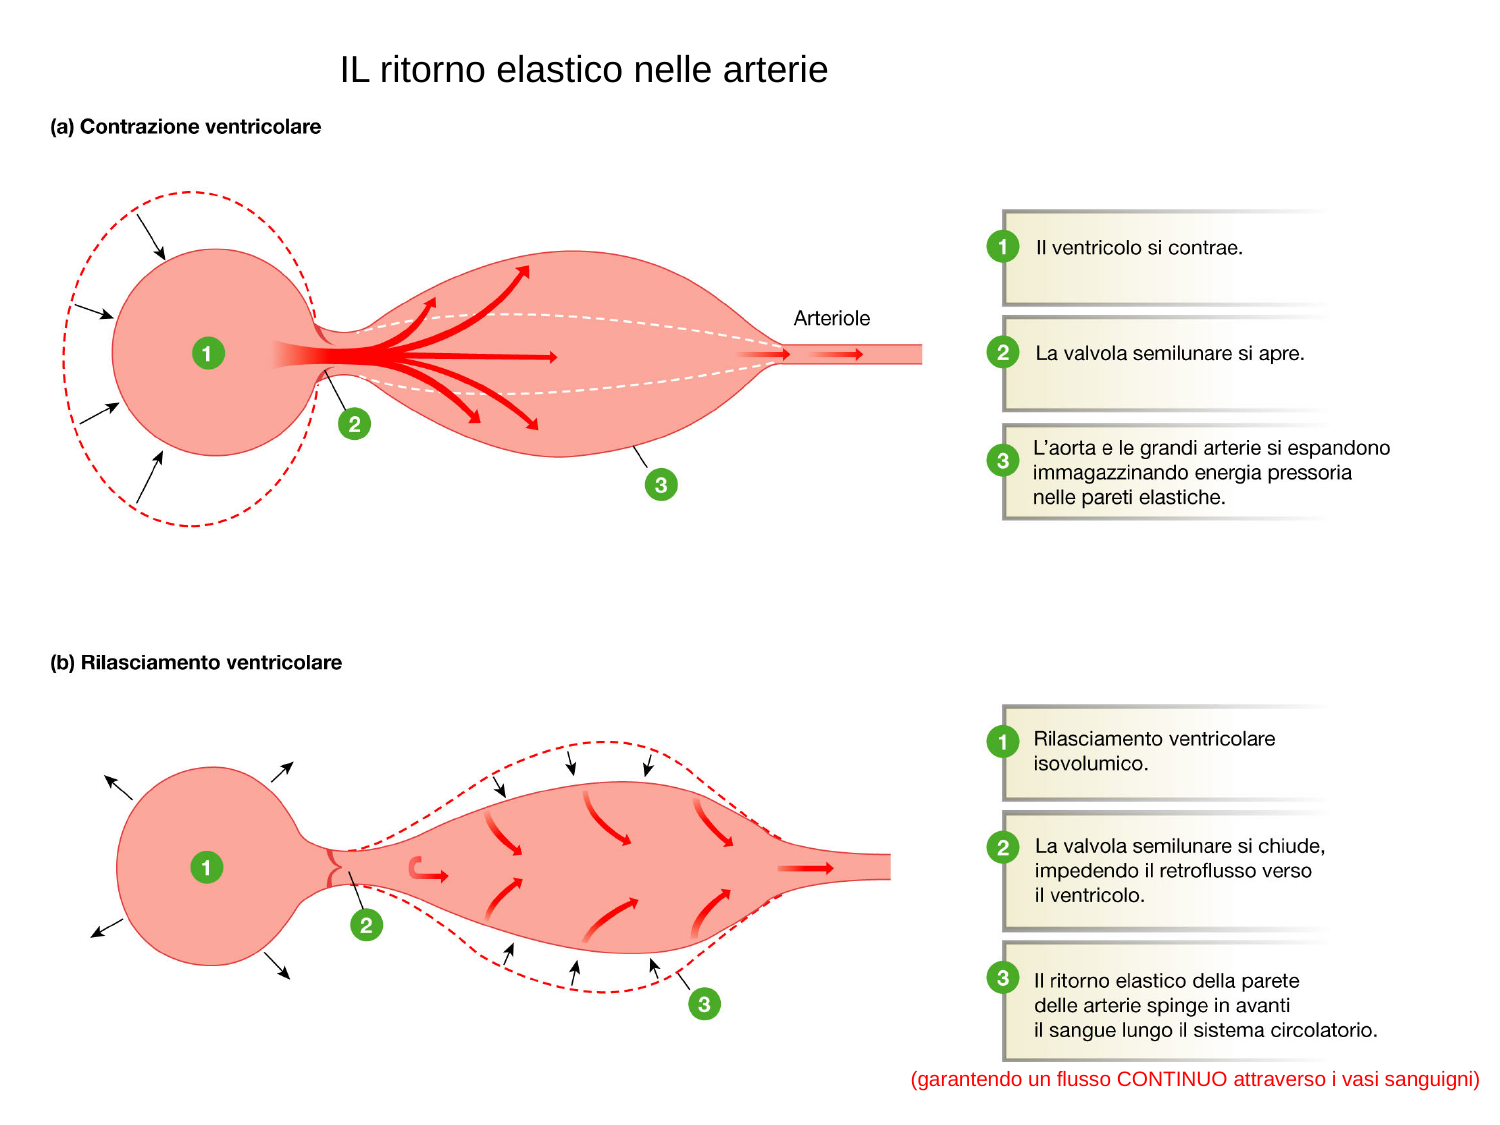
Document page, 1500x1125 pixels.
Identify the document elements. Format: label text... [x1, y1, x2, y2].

text_box (garantendo un flusso CONTINUO attraverso i vasi sanguigni) [895, 1058, 1496, 1099]
picture [50, 113, 1463, 1062]
text_box IL ritorno elastico nelle arterie [324, 37, 1225, 98]
